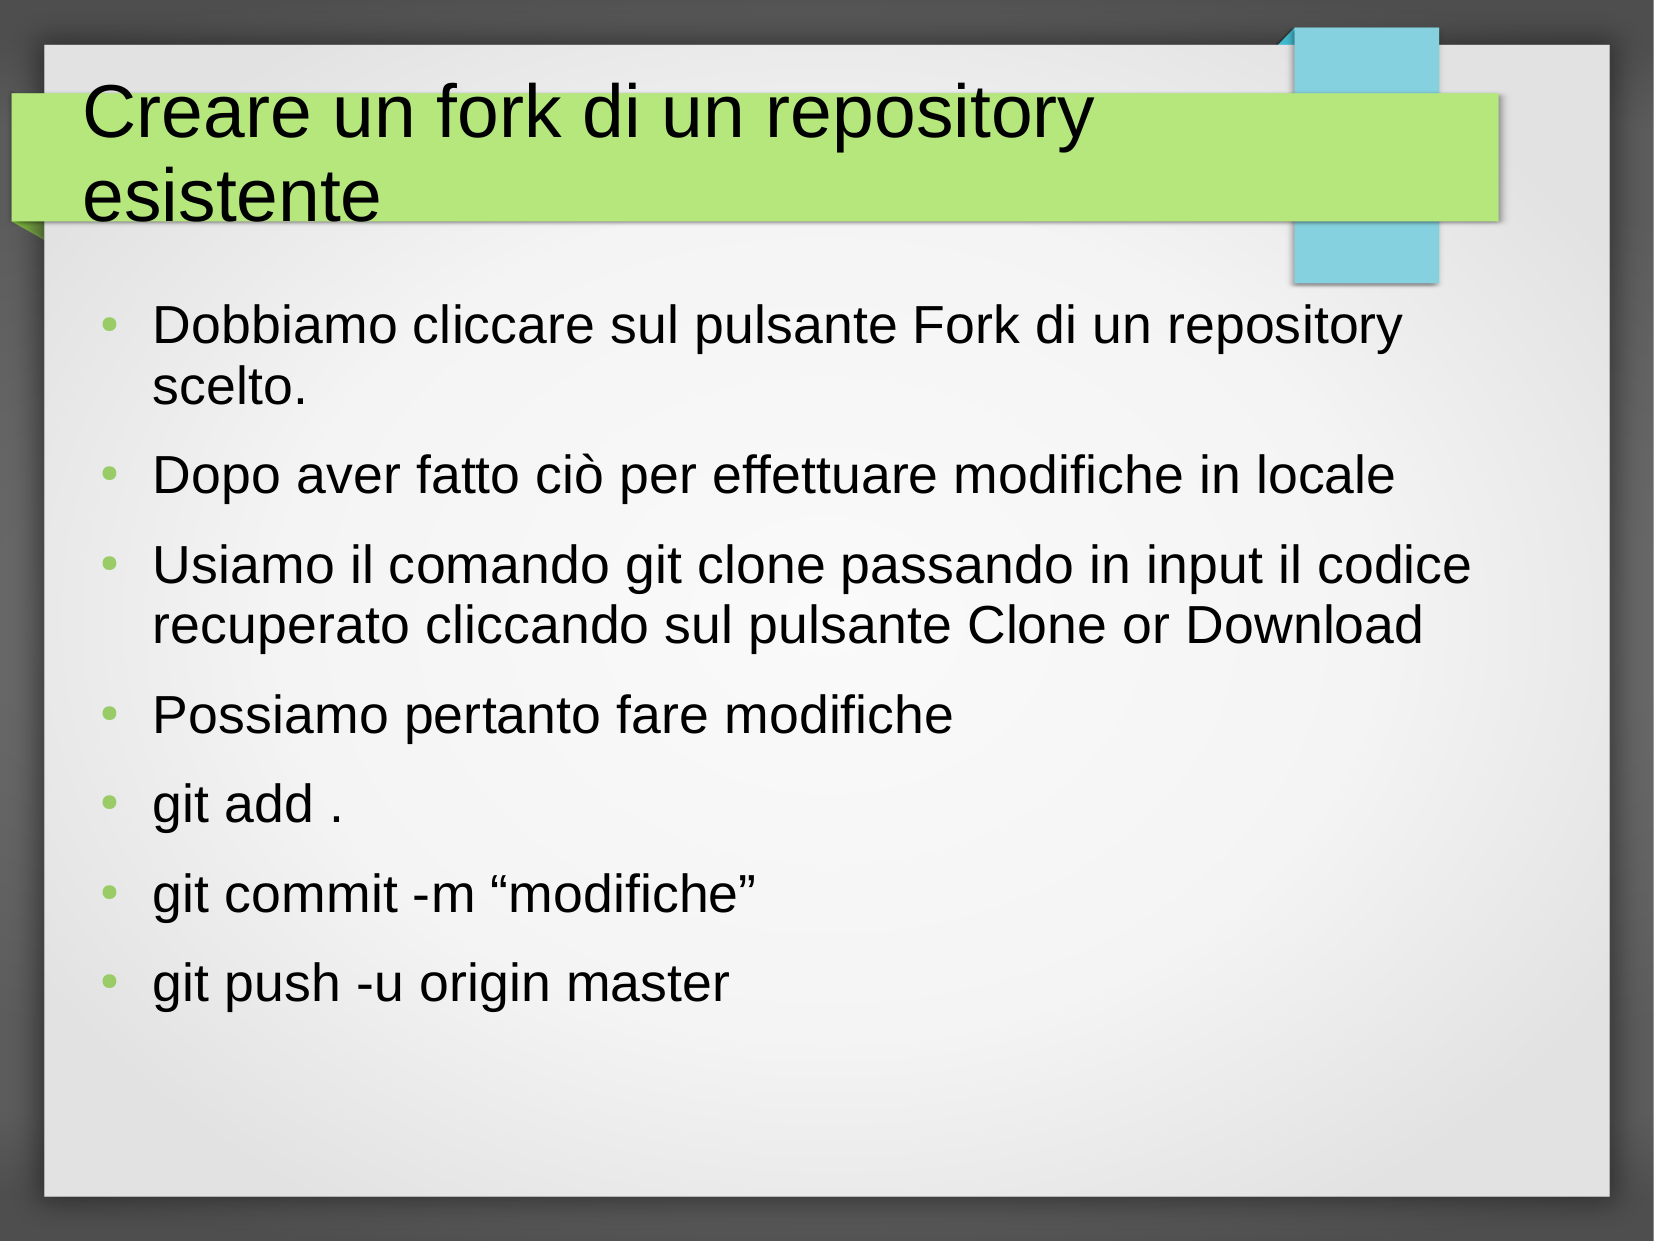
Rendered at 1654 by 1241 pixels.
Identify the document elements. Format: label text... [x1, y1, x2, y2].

title Creare un fork di un repository esistente [82, 69, 1264, 238]
picture [0, 0, 1654, 1241]
list Dobbiamo cliccare sul pulsante Fork di un repository scelto. Dopo aver fatto ciò per effettuare modifiche in locale Usiamo il comando git clone passando in input il codice recuperato cliccando sul pulsante Clone or Download Possiamo pertanto fare modifiche git add . git commit -m “modifiche” git push -u origin master [82, 295, 1571, 1015]
